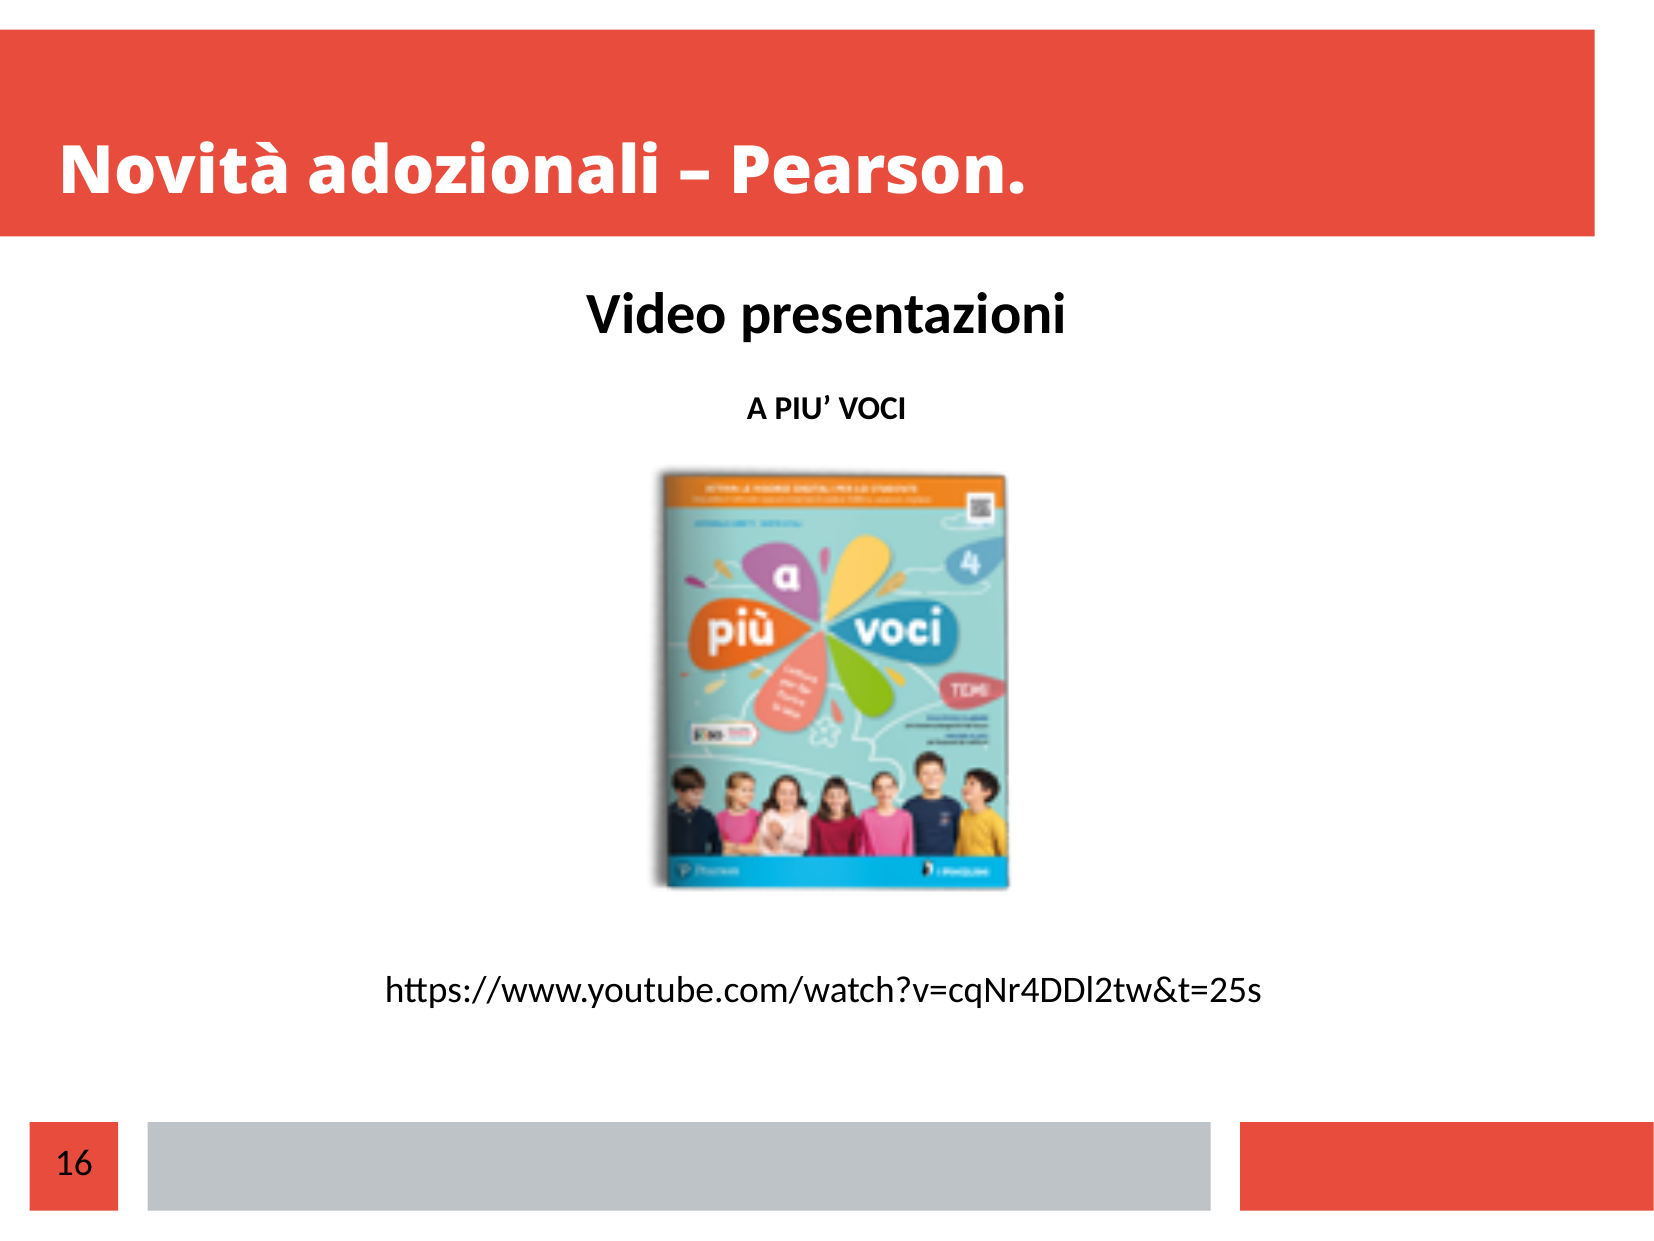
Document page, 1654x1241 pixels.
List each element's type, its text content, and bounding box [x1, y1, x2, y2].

picture [621, 426, 1033, 936]
text_box Video presentazioni [118, 282, 1536, 586]
title Novità adozionali – Pearson. [59, 59, 1595, 207]
text_box A PIU’ VOCI [603, 378, 1051, 434]
text_box <numero> [29, 1122, 119, 1211]
text_box https://www.youtube.com/watch?v=cqNr4DDl2tw&t=25s [370, 957, 1284, 1019]
